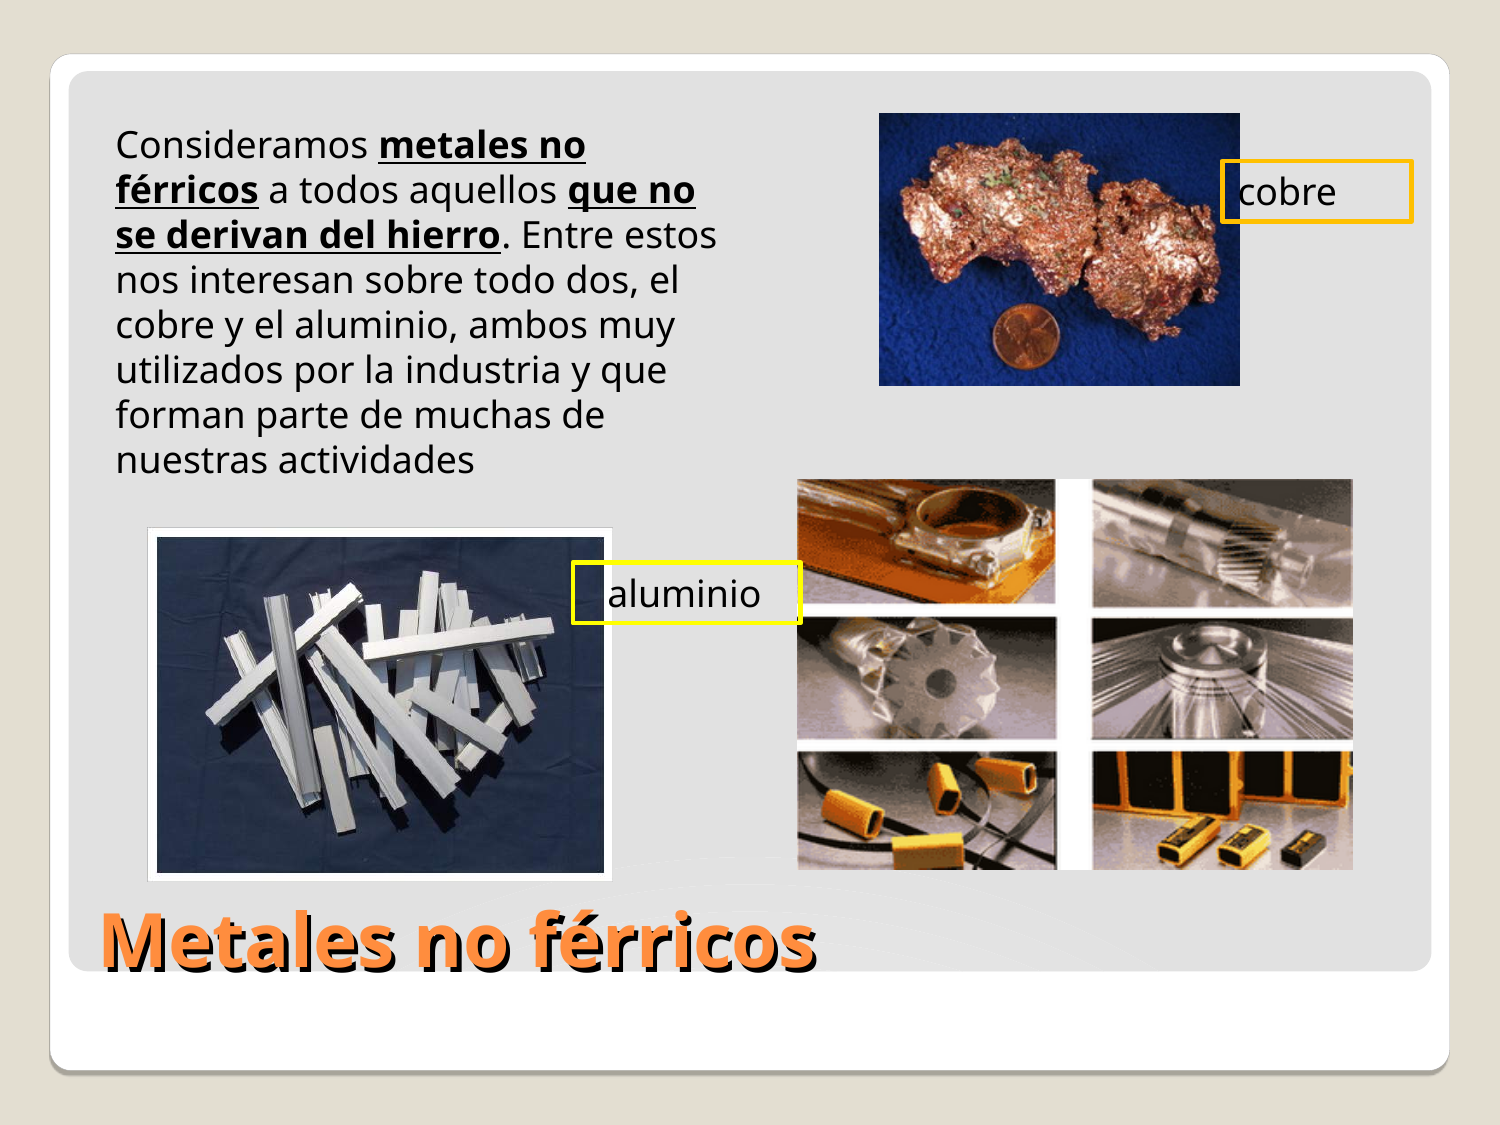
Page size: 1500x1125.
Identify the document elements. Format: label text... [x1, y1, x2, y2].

picture [147, 527, 613, 882]
picture [797, 479, 1353, 870]
text_box cobre [1222, 160, 1412, 222]
picture [879, 113, 1240, 386]
text_box aluminio [572, 562, 801, 624]
text_box Consideramos metales no férricos a todos aquellos que no se derivan del hierro. Entre estos nos interesan sobre todo dos, el cobre y el aluminio, ambos muy utilizados por la industria y que forman parte de muchas de nuestras actividades [100, 113, 751, 493]
title Metales no férricos [82, 869, 1426, 991]
